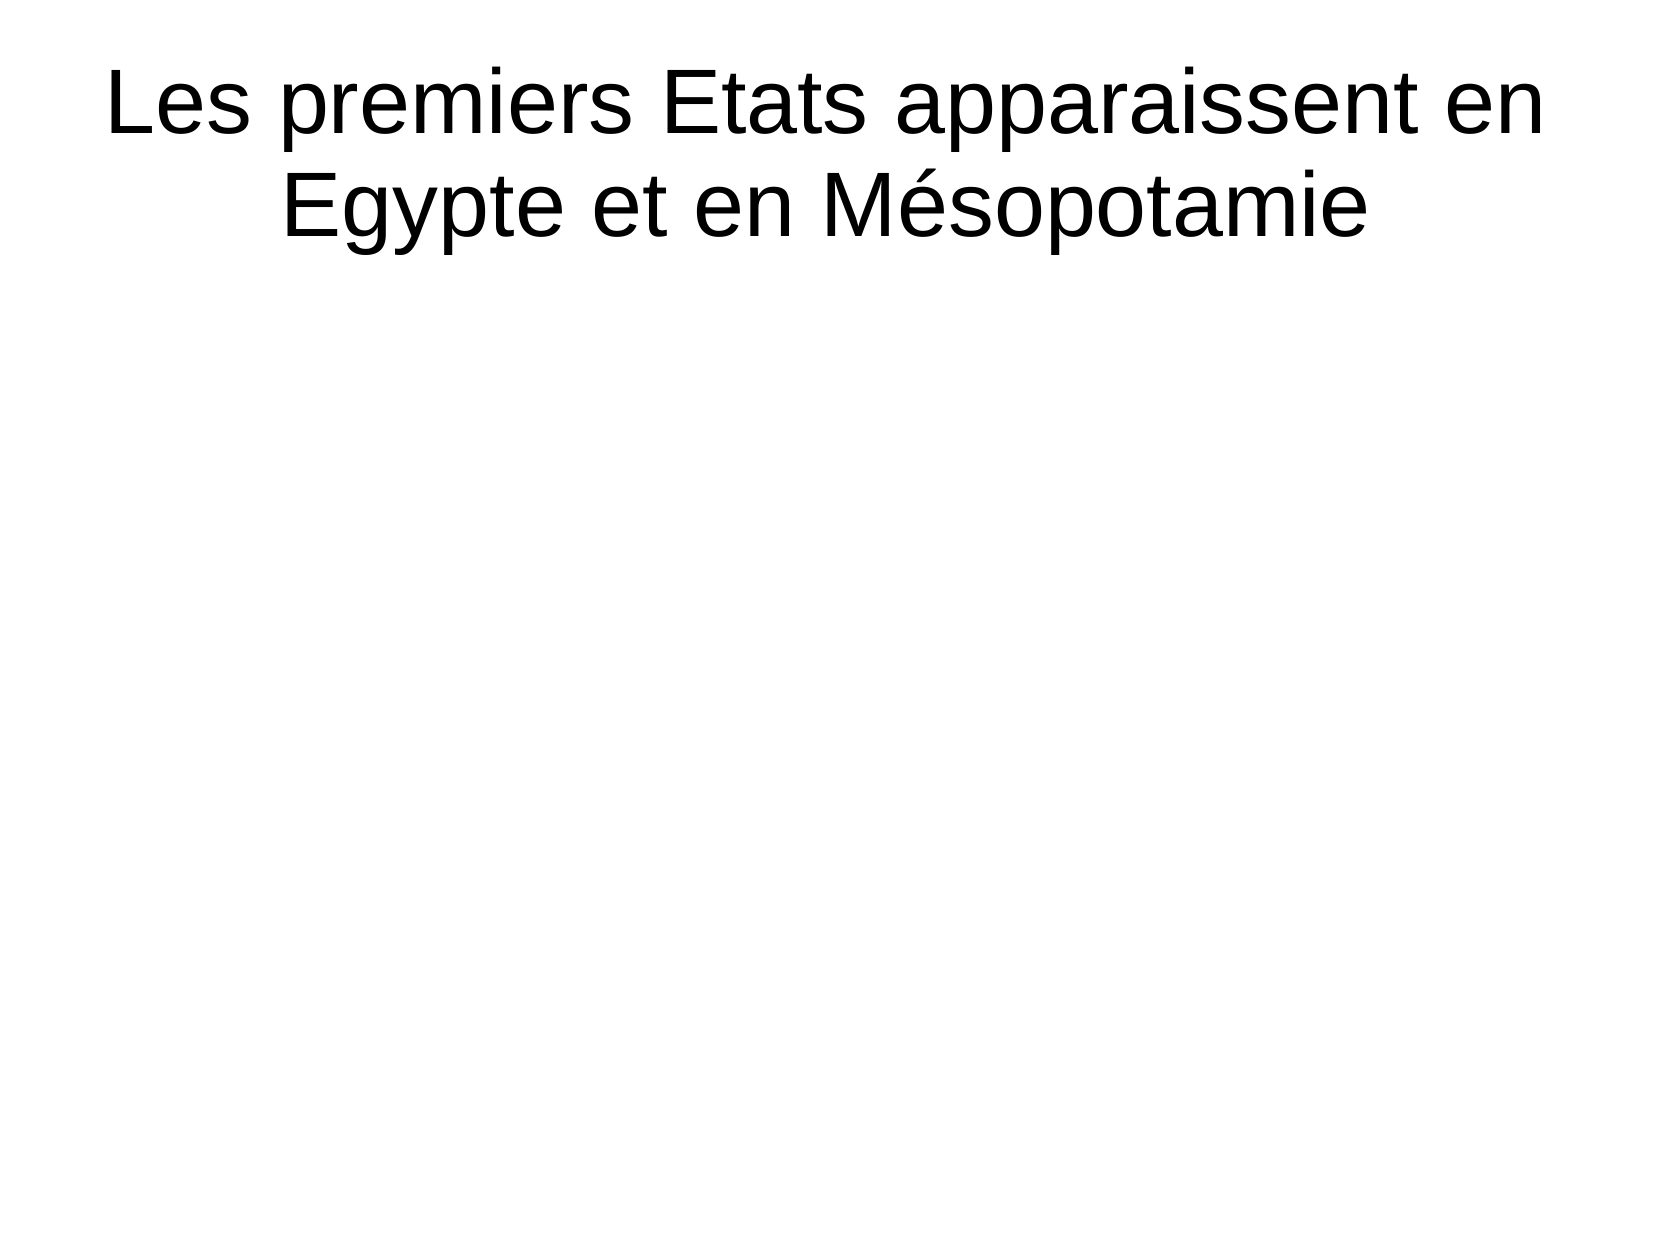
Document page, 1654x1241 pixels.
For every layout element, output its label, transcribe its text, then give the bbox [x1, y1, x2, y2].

title Les premiers Etats apparaissent en Egypte et en Mésopotamie [82, 50, 1571, 256]
